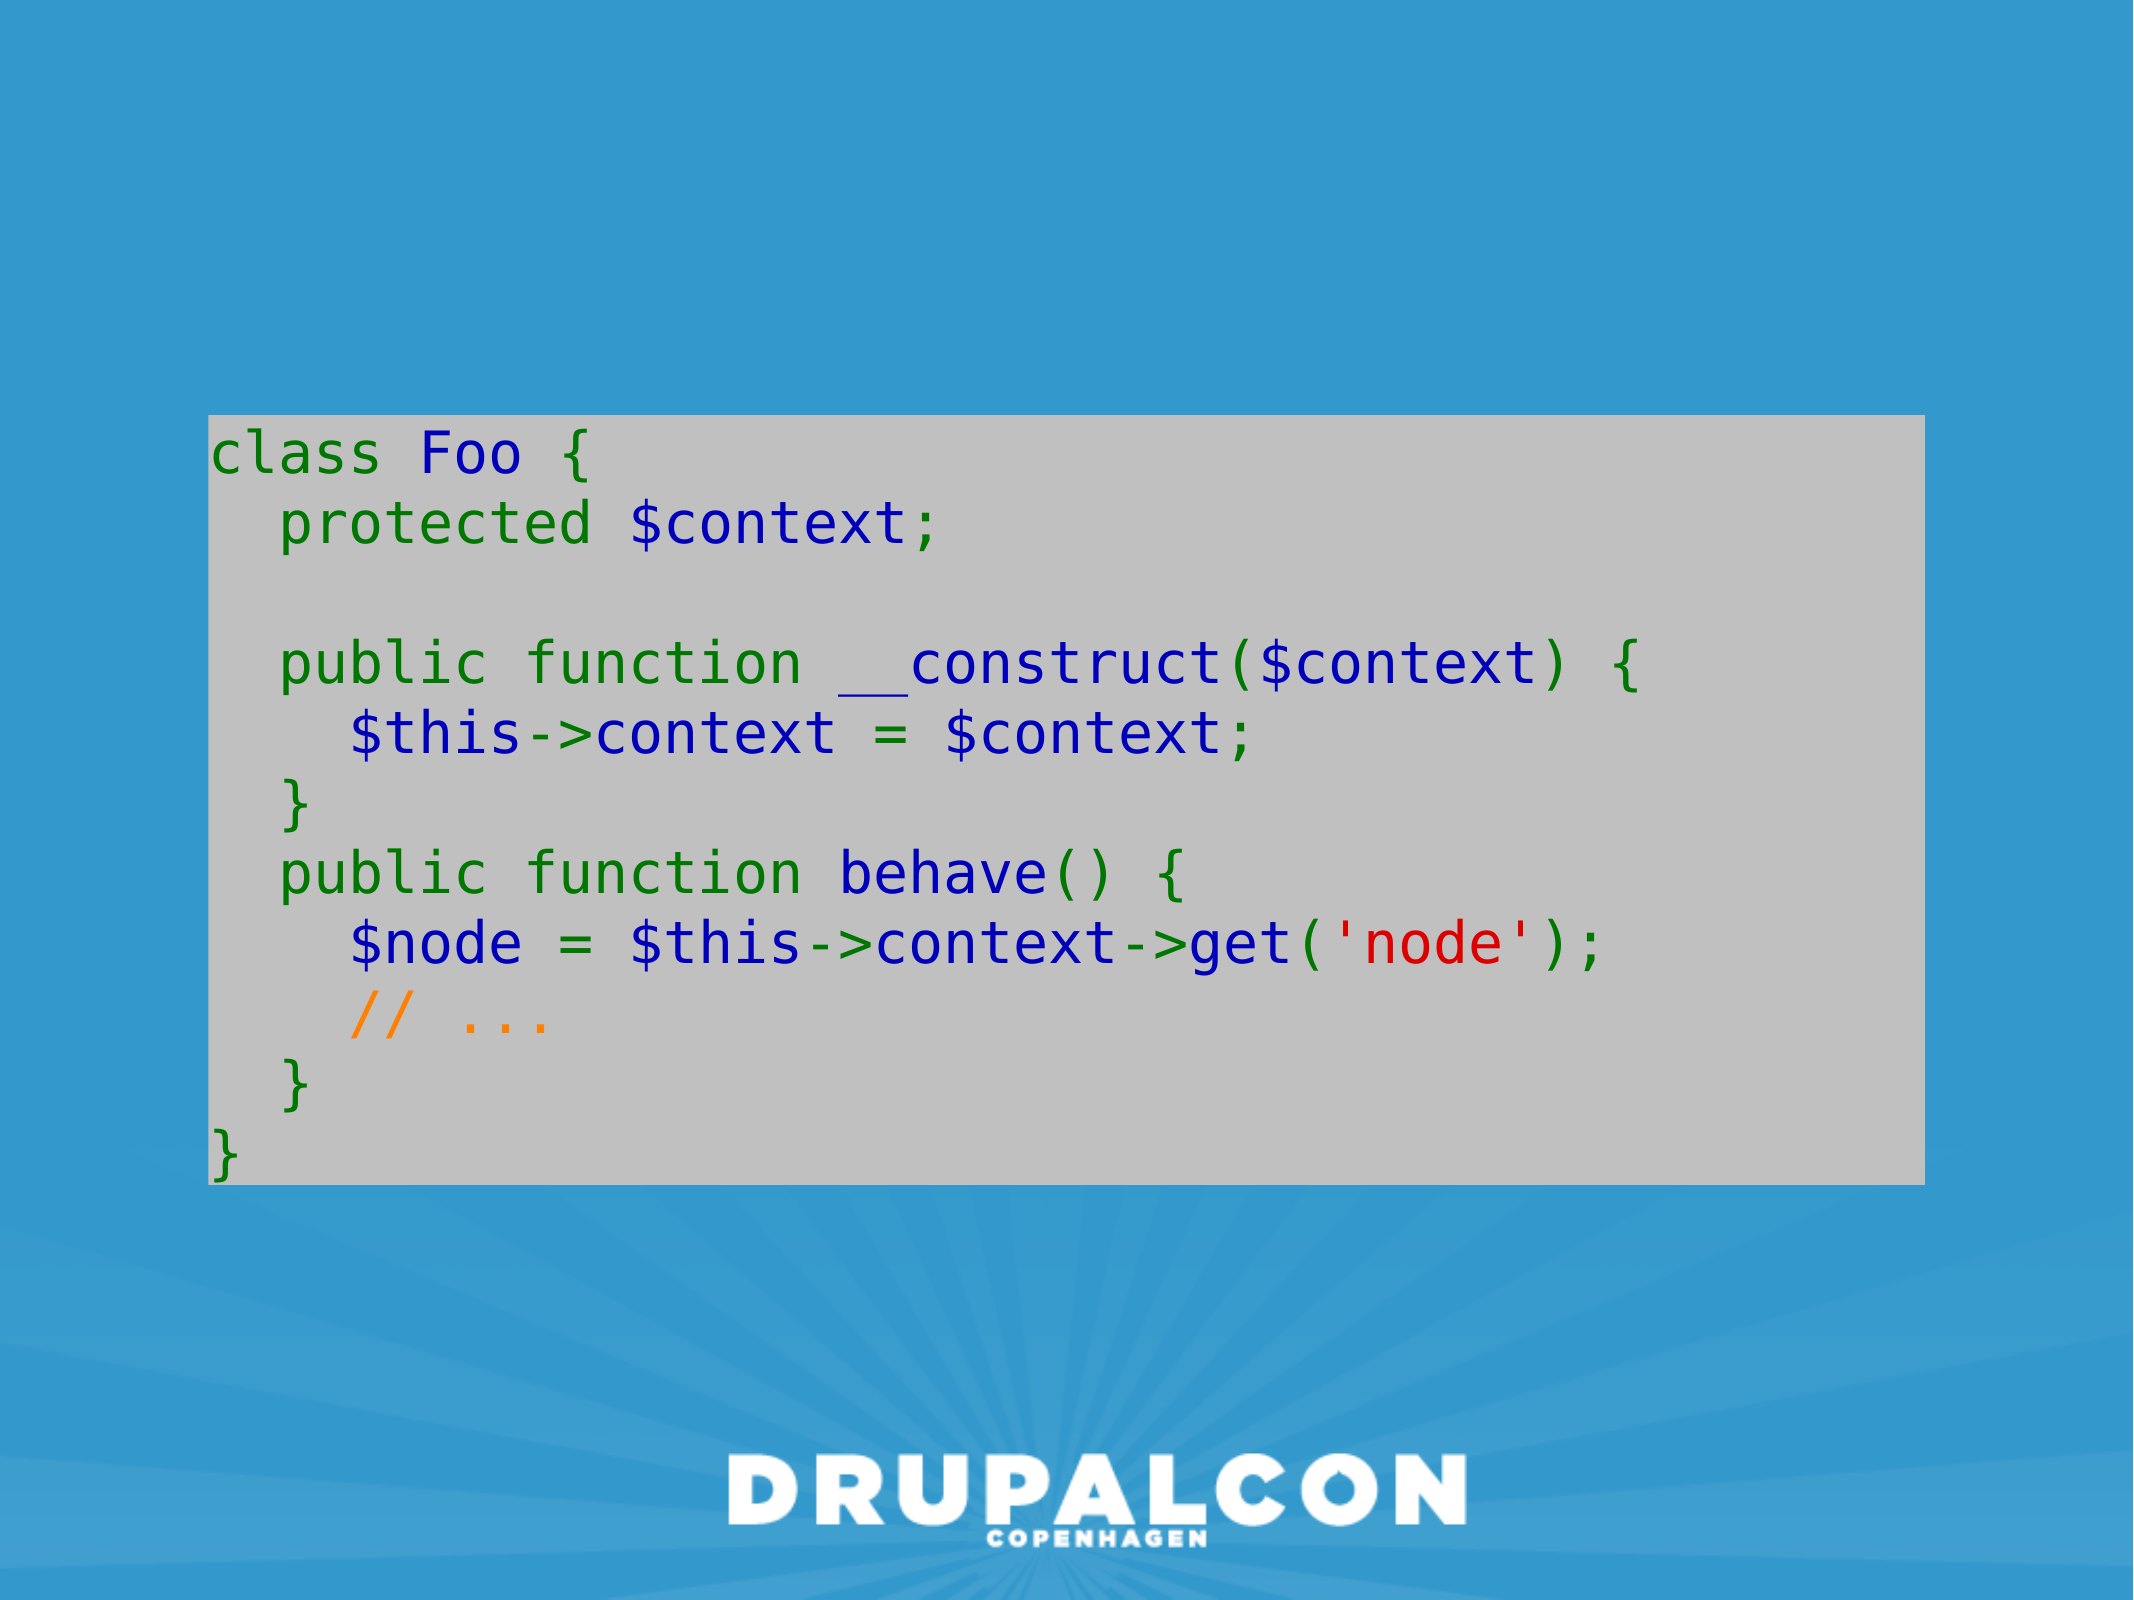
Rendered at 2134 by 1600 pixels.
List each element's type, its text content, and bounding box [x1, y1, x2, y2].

subtitle class Foo { protected $context; public function __construct($context) { $this->context = $context; } public function behave() { $node = $this->context->get('node'); // ... } } [208, 415, 1925, 1185]
picture [0, 0, 2134, 1600]
